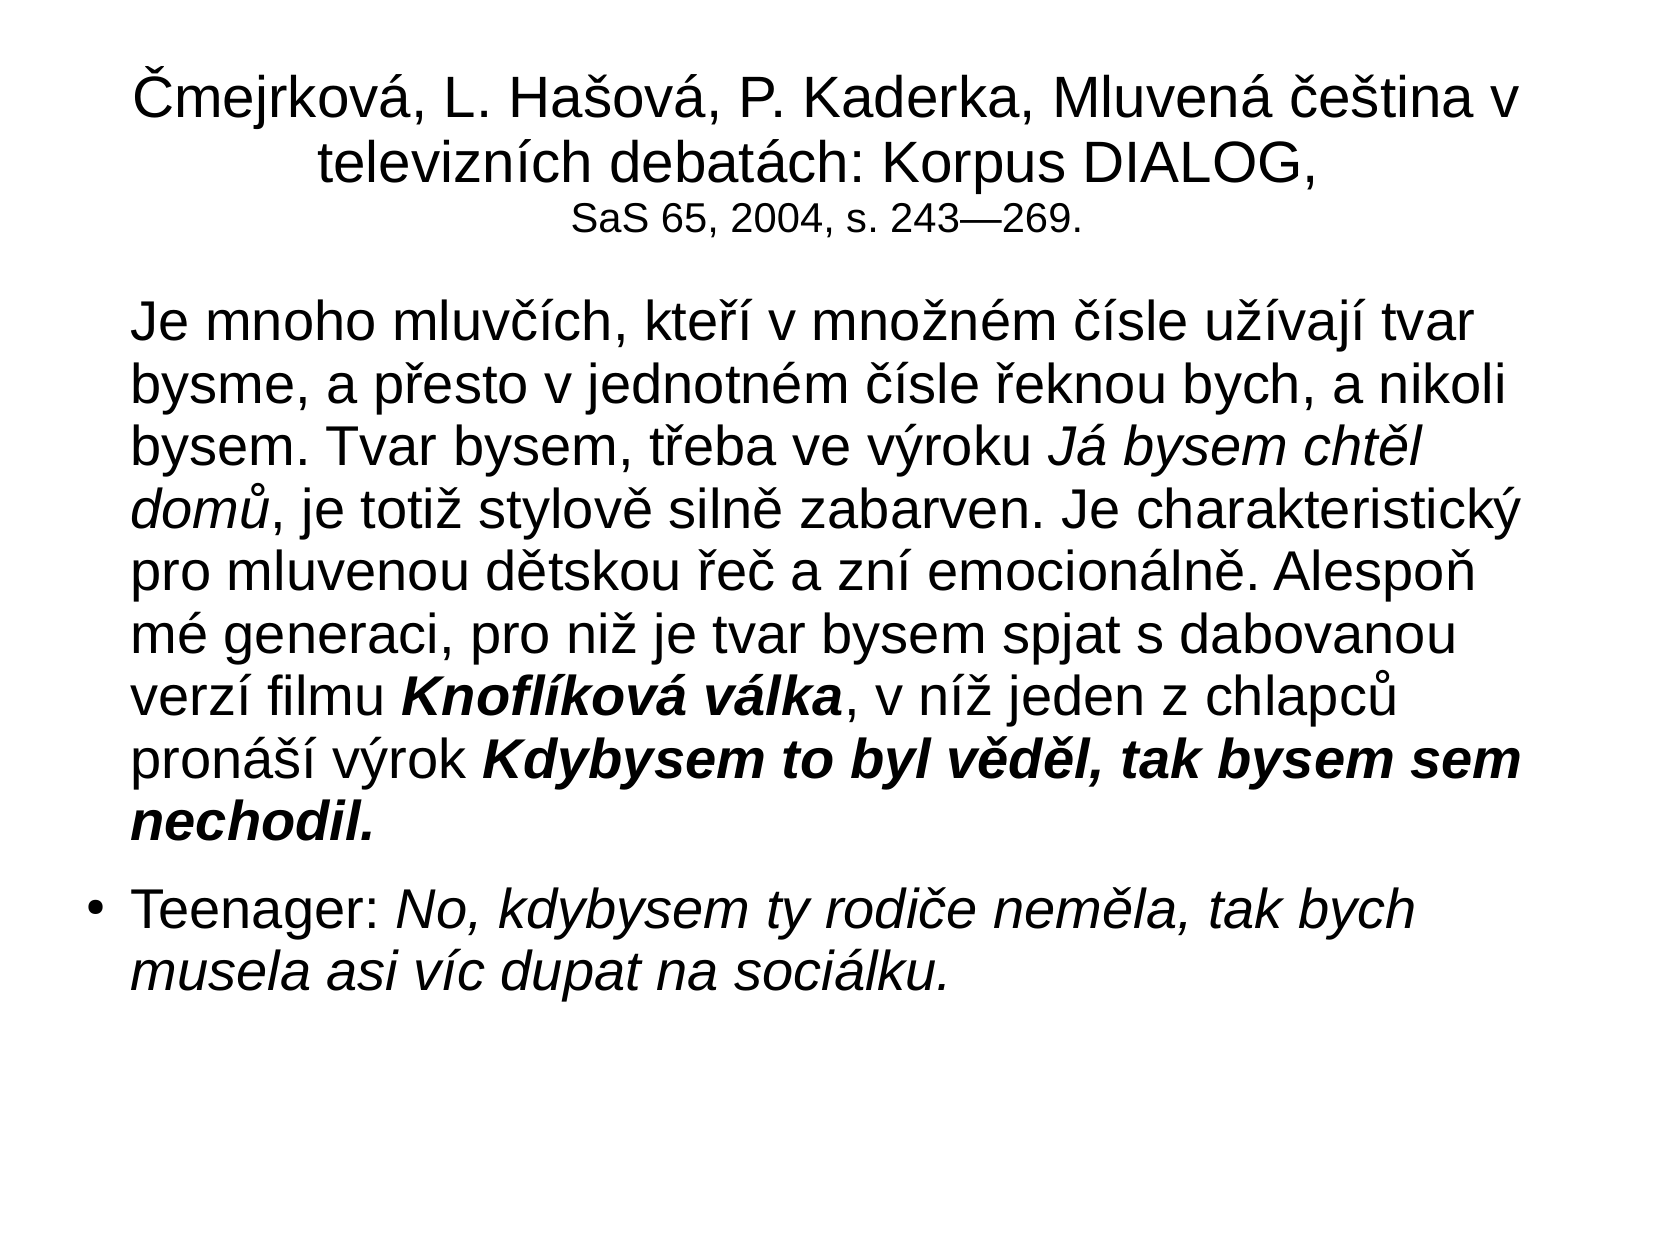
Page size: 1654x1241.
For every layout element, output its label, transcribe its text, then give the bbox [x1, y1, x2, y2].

list Je mnoho mluvčích, kteří v množném čísle užívají tvar bysme, a přesto v jednotném čísle řeknou bych, a nikoli bysem. Tvar bysem, třeba ve výroku Já bysem chtěl domů, je totiž stylově silně zabarven. Je charakteristický pro mluvenou dětskou řeč a zní emocionálně. Alespoň mé generaci, pro niž je tvar bysem spjat s dabovanou verzí filmu Knoflíková válka, v níž jeden z chlapců pronáší výrok Kdybysem to byl věděl, tak bysem sem nechodil. Teenager: No, kdybysem ty rodiče neměla, tak bych musela asi víc dupat na sociálku. [70, 290, 1559, 1010]
title Čmejrková, L. Hašová, P. Kaderka, Mluvená čeština v televizních debatách: Korpus DIALOG, SaS 65, 2004, s. 243―269. [82, 49, 1571, 257]
